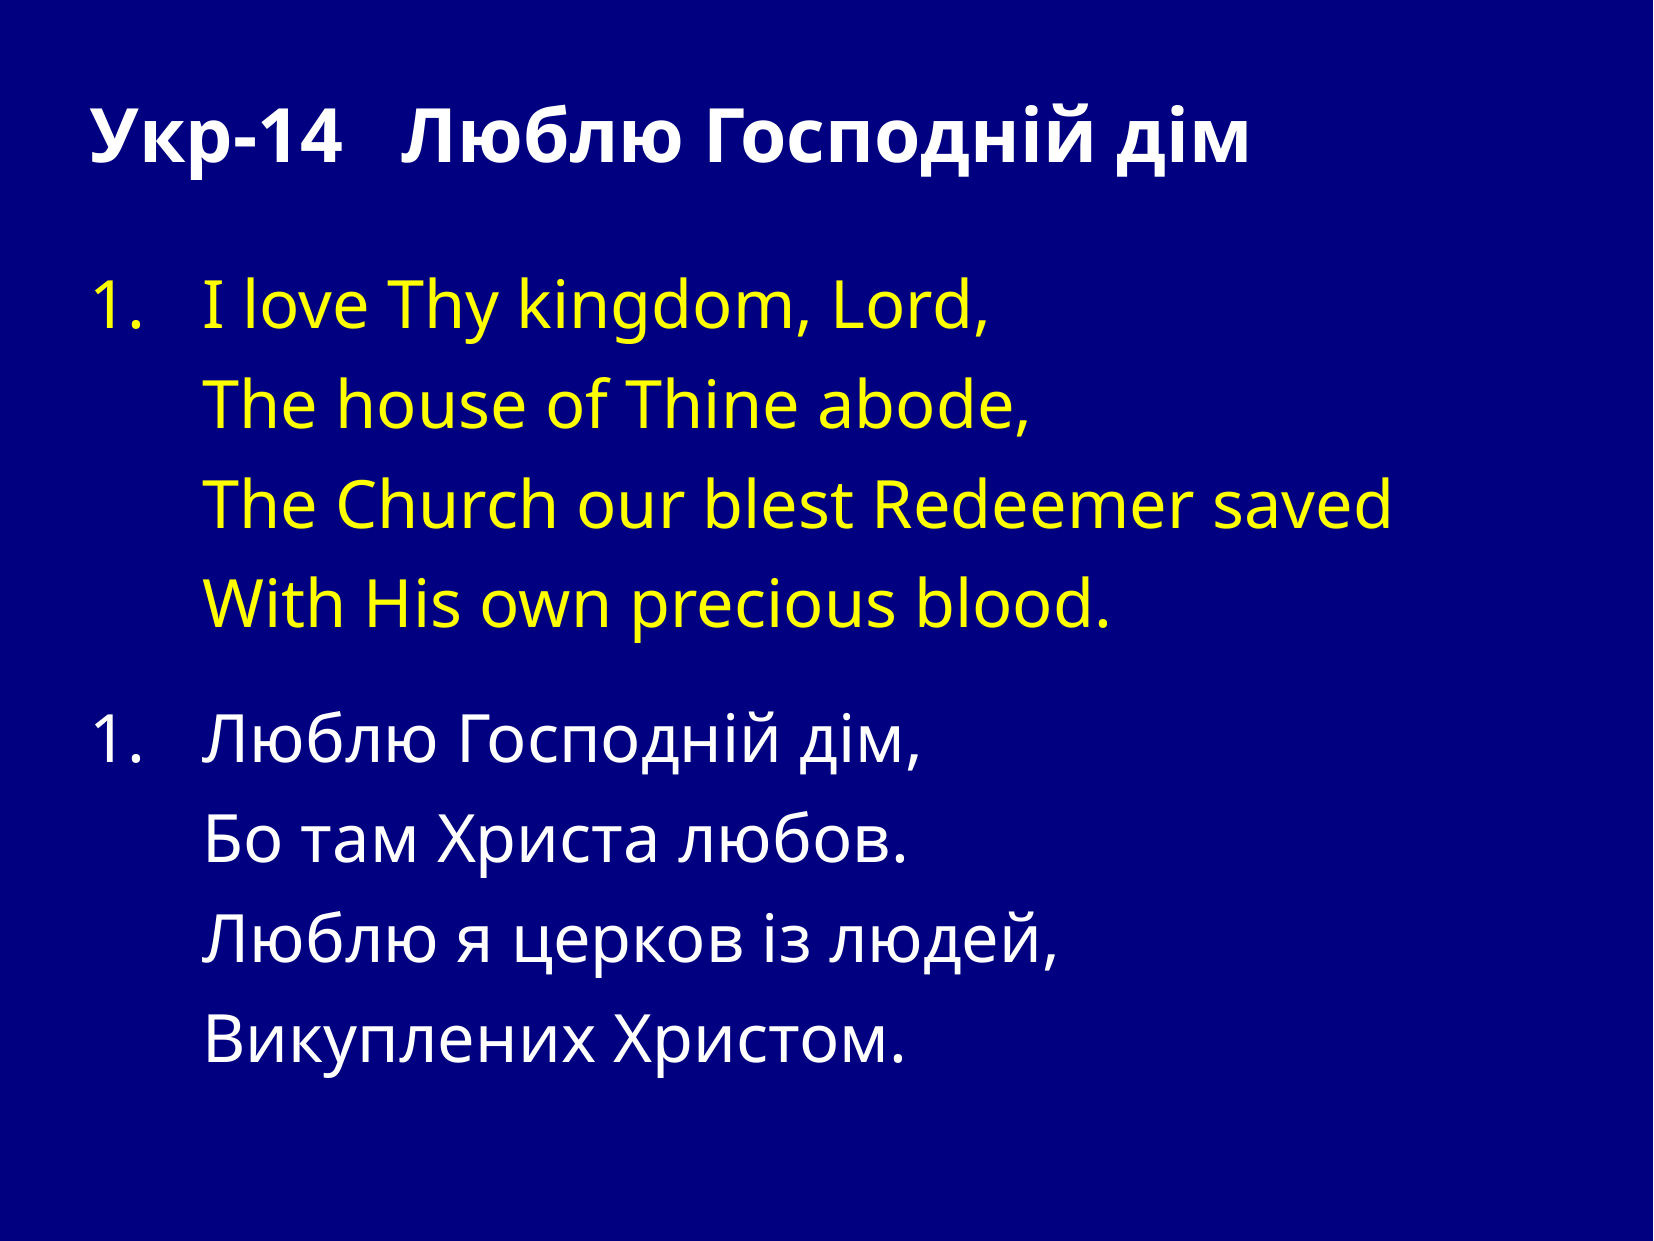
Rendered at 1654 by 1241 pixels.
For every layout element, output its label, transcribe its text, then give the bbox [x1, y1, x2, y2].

text_box 1. Люблю Господній дім, Бо там Христа любов. Люблю я церков із людей, Викуплених Христом. [75, 675, 1576, 1163]
text_box 1. I love Thy kingdom, Lord, The house of Thine abode, The Church our blest Redeemer saved With His own precious blood. [75, 188, 1576, 638]
text_box Укр-14 Люблю Господній дім [75, 75, 1576, 188]
